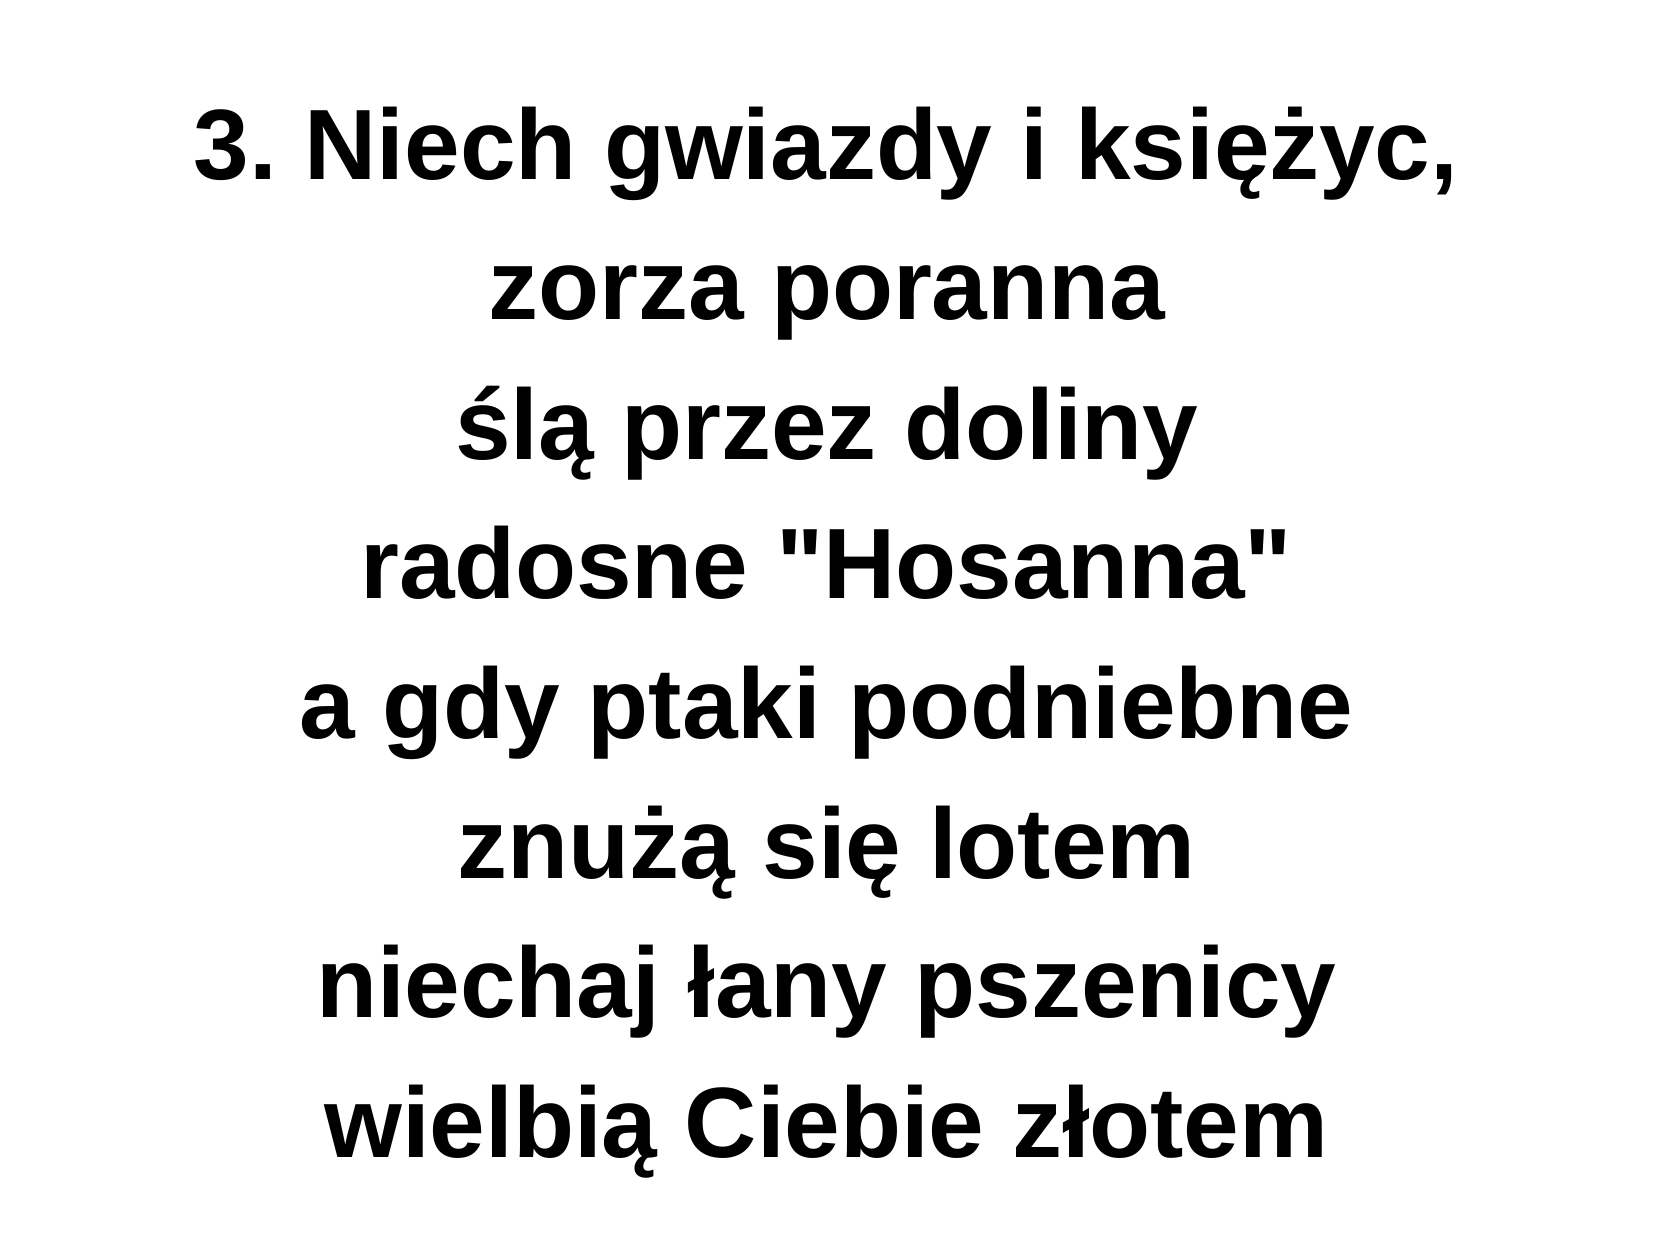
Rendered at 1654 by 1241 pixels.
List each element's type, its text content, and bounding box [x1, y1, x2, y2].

subtitle 3. Niech gwiazdy i księżyc, zorza poranna ślą przez doliny radosne "Hosanna" a gdy ptaki podniebne znużą się lotem niechaj łany pszenicy wielbią Ciebie złotem [0, 0, 1654, 1241]
